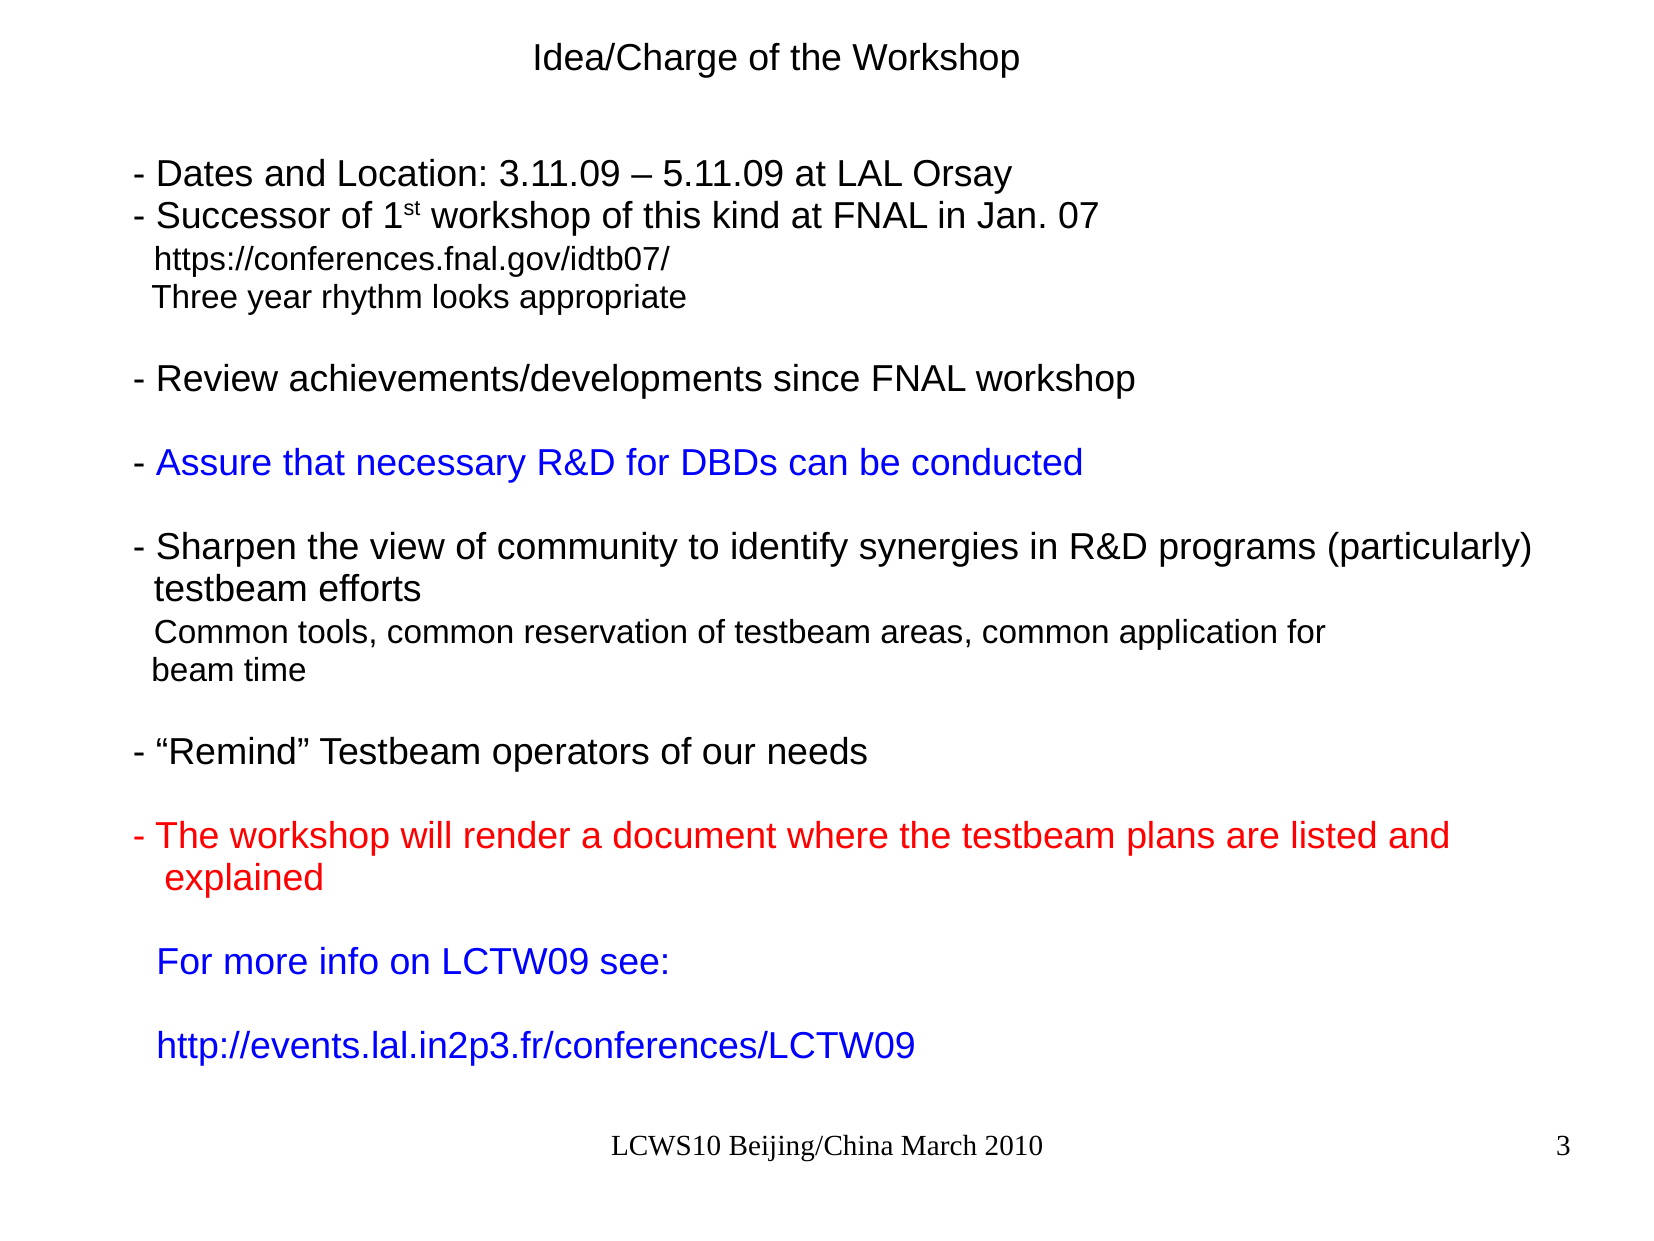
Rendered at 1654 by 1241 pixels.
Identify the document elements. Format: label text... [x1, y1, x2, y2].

text_box For more info on LCTW09 see: http://events.lal.in2p3.fr/conferences/LCTW09 [141, 933, 933, 1158]
text_box - Dates and Location: 3.11.09 – 5.11.09 at LAL Orsay - Successor of 1st workshop of this kind at FNAL in Jan. 07 https://conferences.fnal.gov/idtb07/ Three year rhythm looks appropriate - Review achievements/developments since FNAL workshop - Assure that necessary R&D for DBDs can be conducted - Sharpen the view of community to identify synergies in R&D programs (particularly) testbeam efforts Common tools, common reservation of testbeam areas, common application for beam time - “Remind” Testbeam operators of our needs - The workshop will render a document where the testbeam plans are listed and explained [118, 145, 1552, 992]
text_box Idea/Charge of the Workshop [517, 29, 1036, 87]
